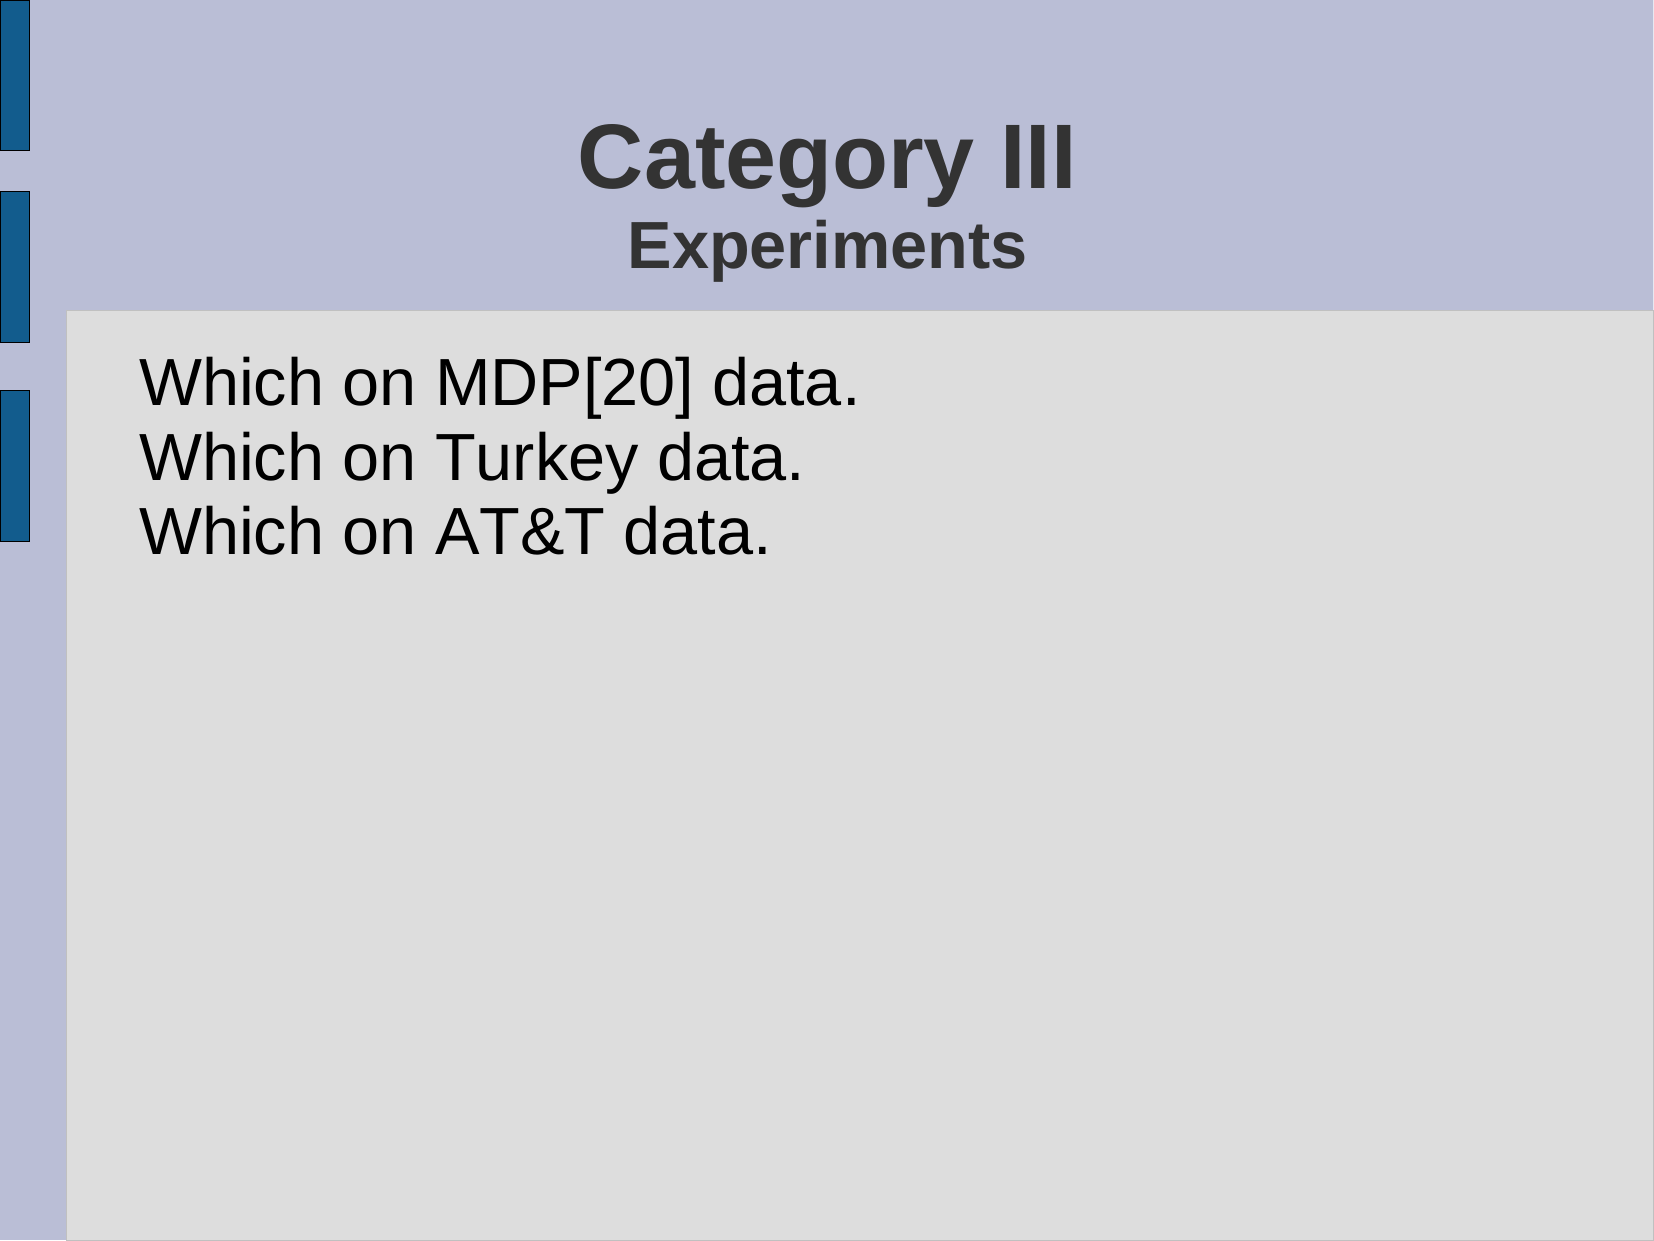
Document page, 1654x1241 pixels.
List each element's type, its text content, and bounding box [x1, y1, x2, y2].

list Which on MDP[20] data. Which on Turkey data. Which on AT&T data. [121, 344, 1534, 1127]
title Category III Experiments [121, 91, 1534, 299]
